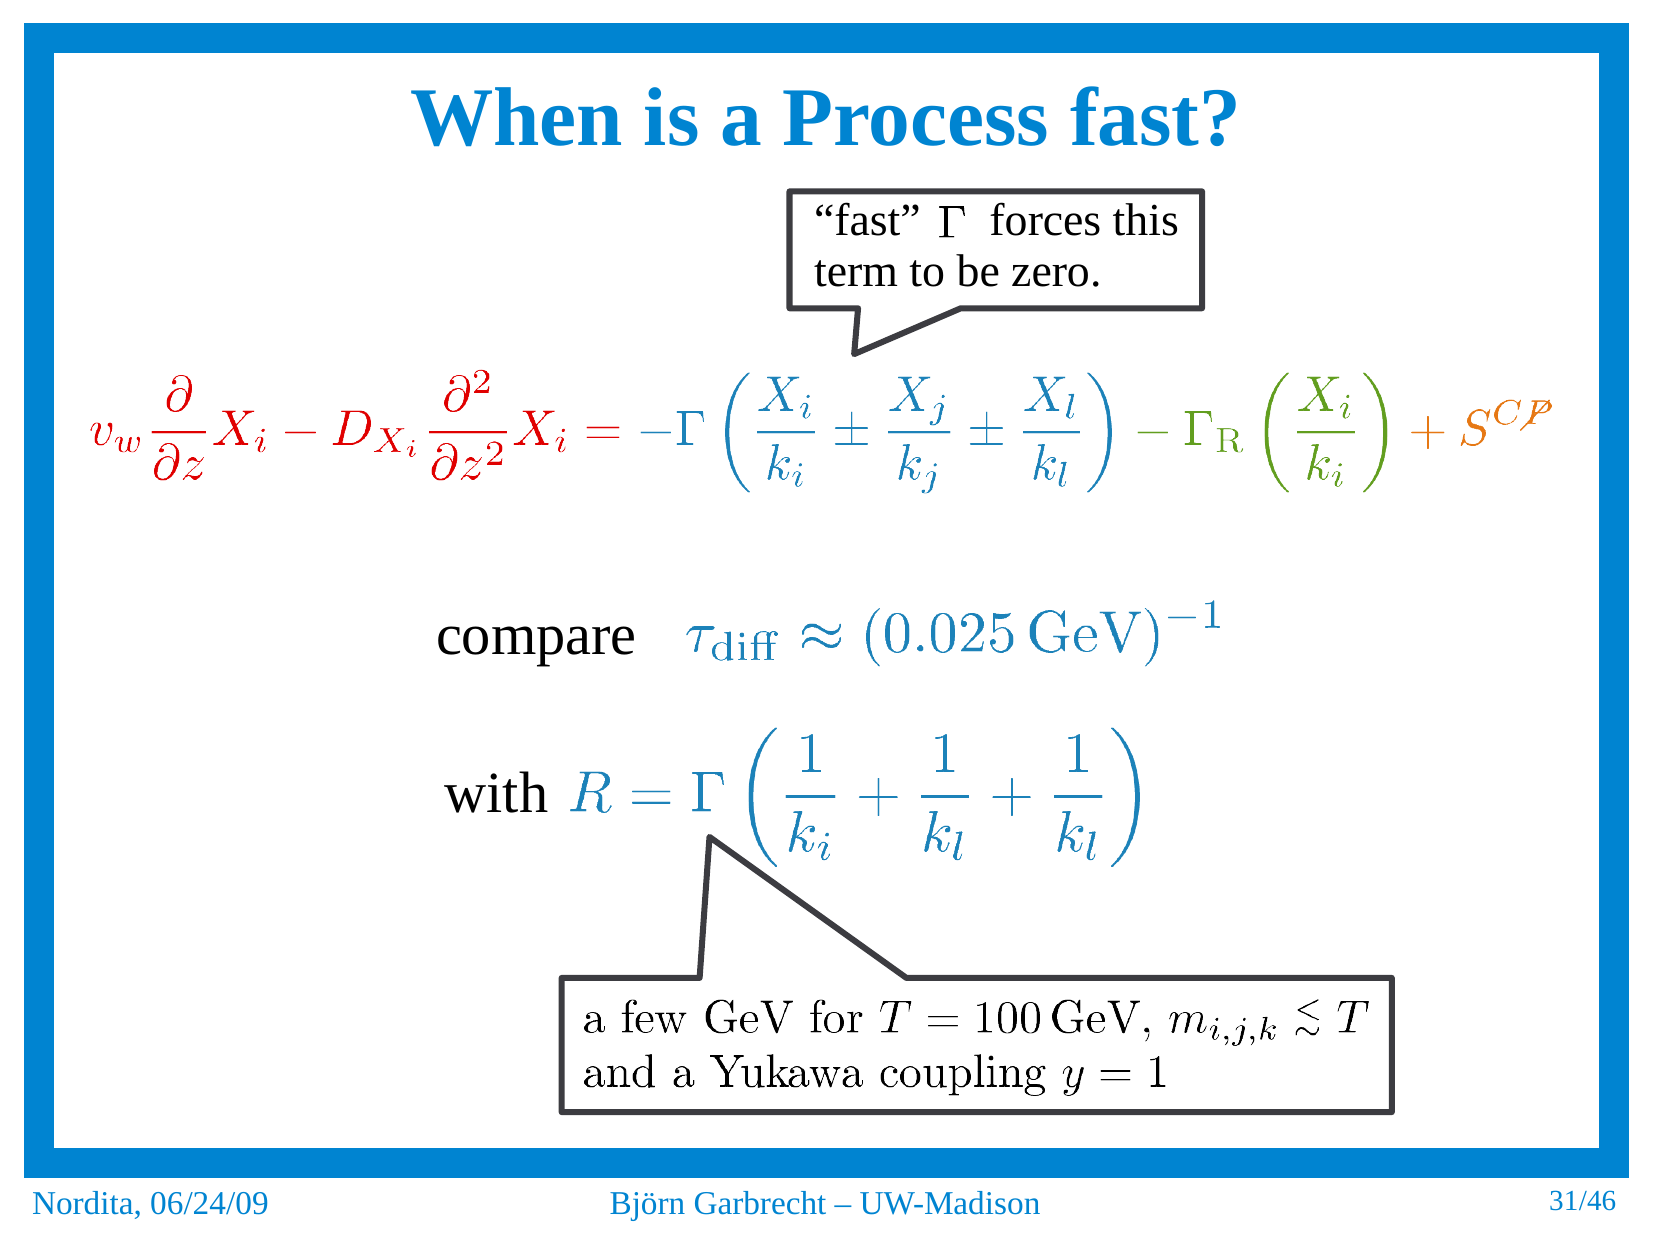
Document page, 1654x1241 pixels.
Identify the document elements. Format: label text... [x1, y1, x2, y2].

picture [563, 720, 1159, 872]
text_box compare [421, 595, 652, 681]
picture [680, 595, 1229, 671]
title When is a Process fast? [82, 13, 1571, 222]
text_box “fast” forces this term to be zero. [799, 187, 1192, 314]
picture [934, 202, 972, 244]
picture [85, 366, 1566, 497]
text_box with [429, 752, 563, 839]
picture [579, 1051, 1175, 1102]
picture [579, 992, 1373, 1048]
